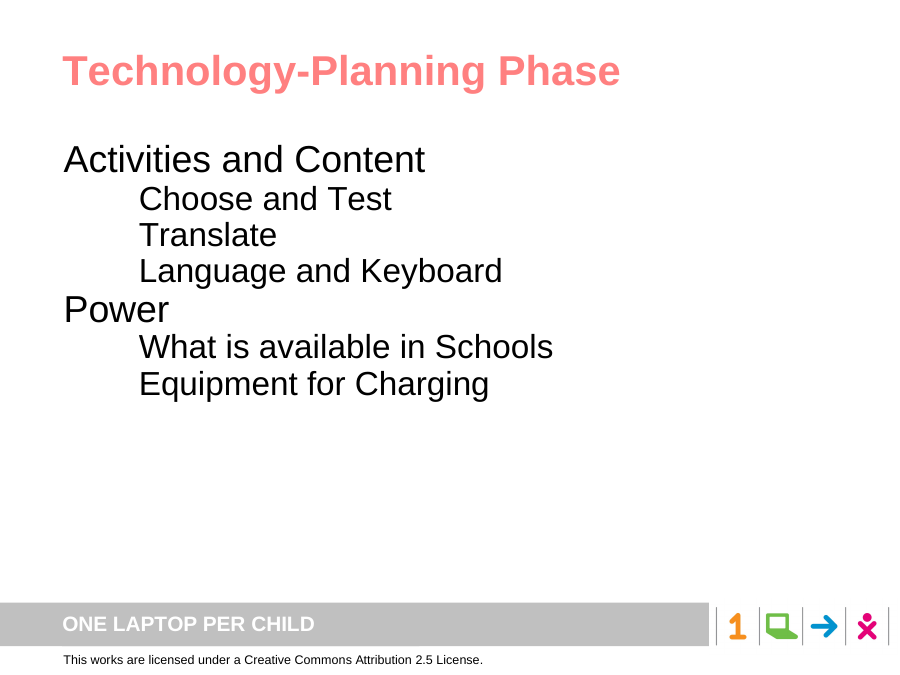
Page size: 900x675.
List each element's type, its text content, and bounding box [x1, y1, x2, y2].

list Activities and Content Choose and Test Translate Language and Keyboard Power What is available in Schools Equipment for Charging [57, 138, 840, 576]
picture [709, 598, 898, 655]
title Technology-Planning Phase [62, 14, 843, 123]
